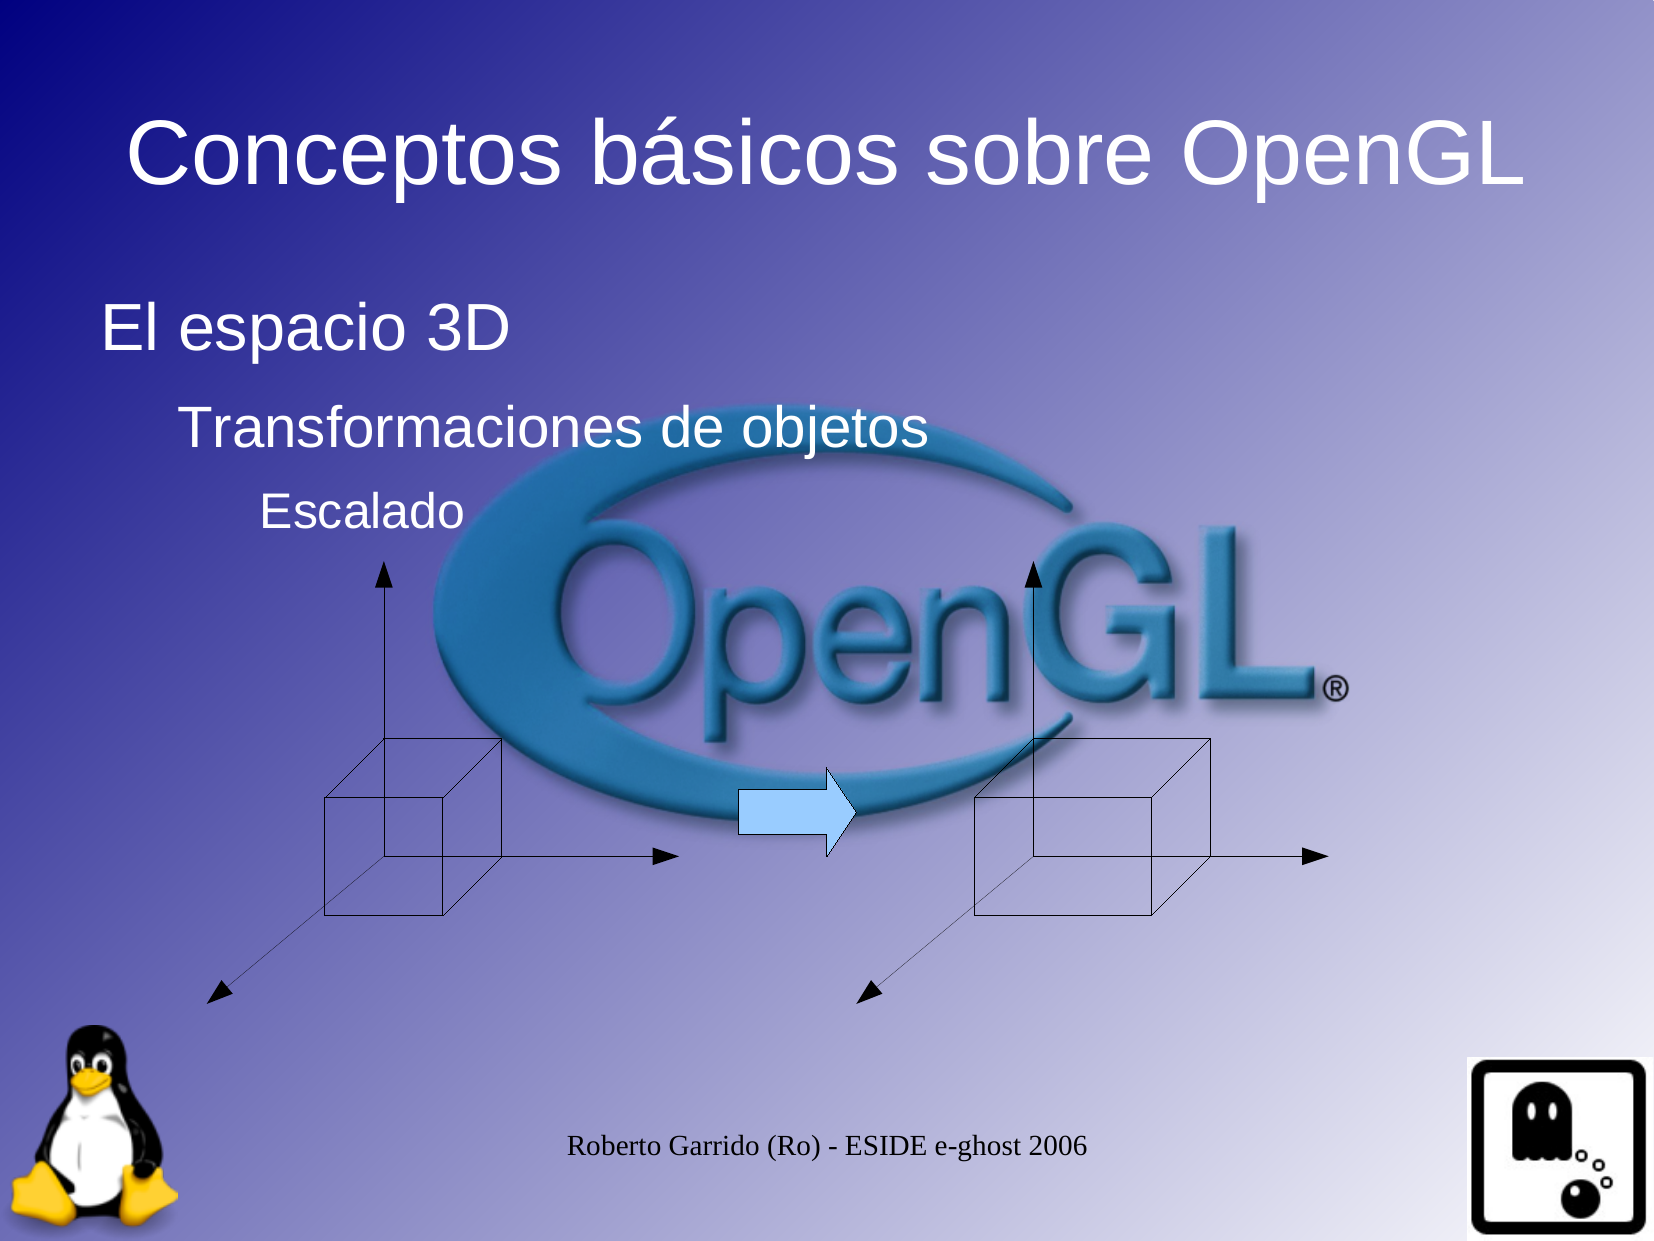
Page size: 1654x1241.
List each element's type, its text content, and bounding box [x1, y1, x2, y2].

picture [0, 1025, 178, 1241]
picture [1467, 1057, 1654, 1241]
title Conceptos básicos sobre OpenGL [82, 49, 1571, 257]
text_box [738, 767, 857, 857]
list El espacio 3D Transformaciones de objetos Escalado [82, 290, 1571, 1109]
